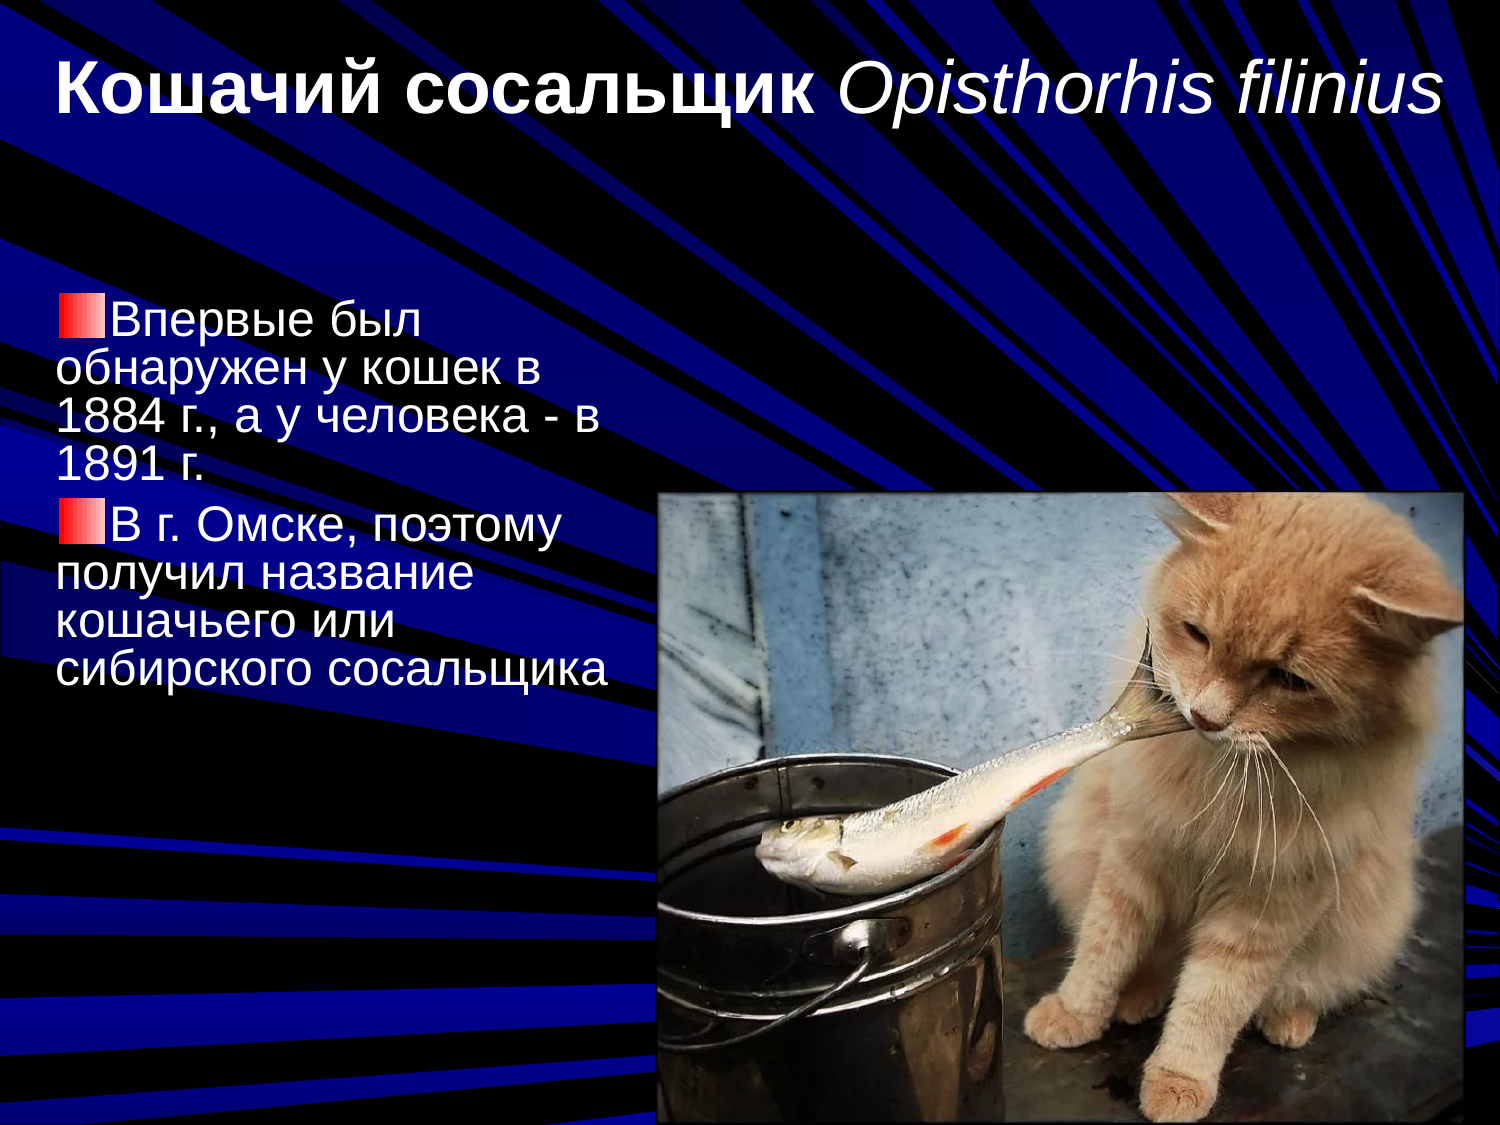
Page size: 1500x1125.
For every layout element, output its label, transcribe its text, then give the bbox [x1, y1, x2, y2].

list Впервые был обнаружен у кошек в 1884 г., а у человека - в 1891 г. В г. Омске, поэтому получил название кошачьего или сибирского сосальщика [41, 290, 668, 1035]
picture [655, 490, 1466, 1125]
title Кошачий сосальщик Opisthorhis filinius [29, 31, 1471, 219]
